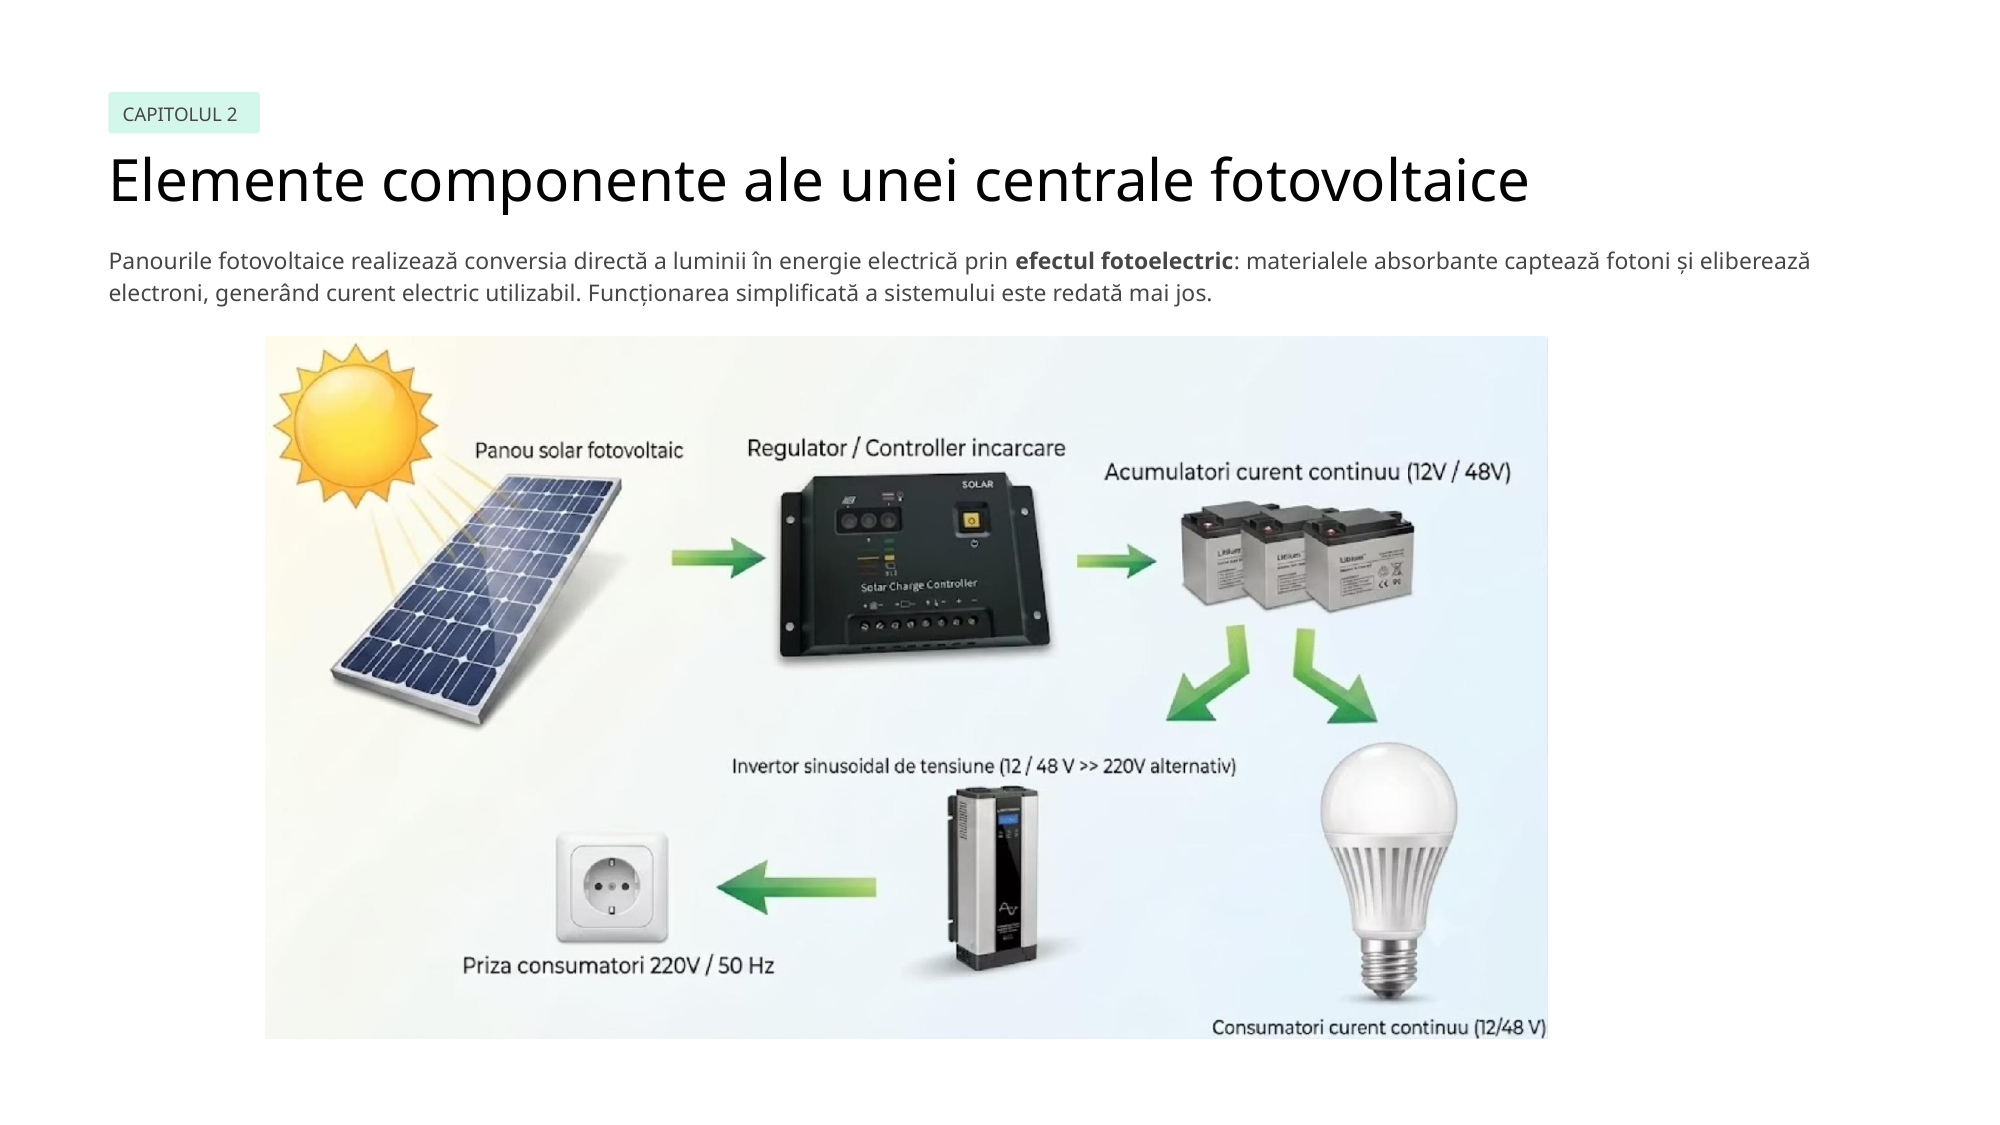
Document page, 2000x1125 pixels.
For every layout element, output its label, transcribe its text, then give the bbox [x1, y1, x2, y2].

text_box [108, 92, 260, 134]
picture [265, 336, 1548, 1040]
text_box Elemente componente ale unei centrale fotovoltaice [108, 140, 1705, 215]
text_box Panourile fotovoltaice realizează conversia directă a luminii în energie electrică prin efectul fotoelectric: materialele absorbante captează fotoni și eliberează electroni, generând curent electric utilizabil. Funcționarea simplificată a sistemului este redată mai jos. [108, 241, 1892, 309]
text_box CAPITOLUL 2 [122, 99, 346, 126]
